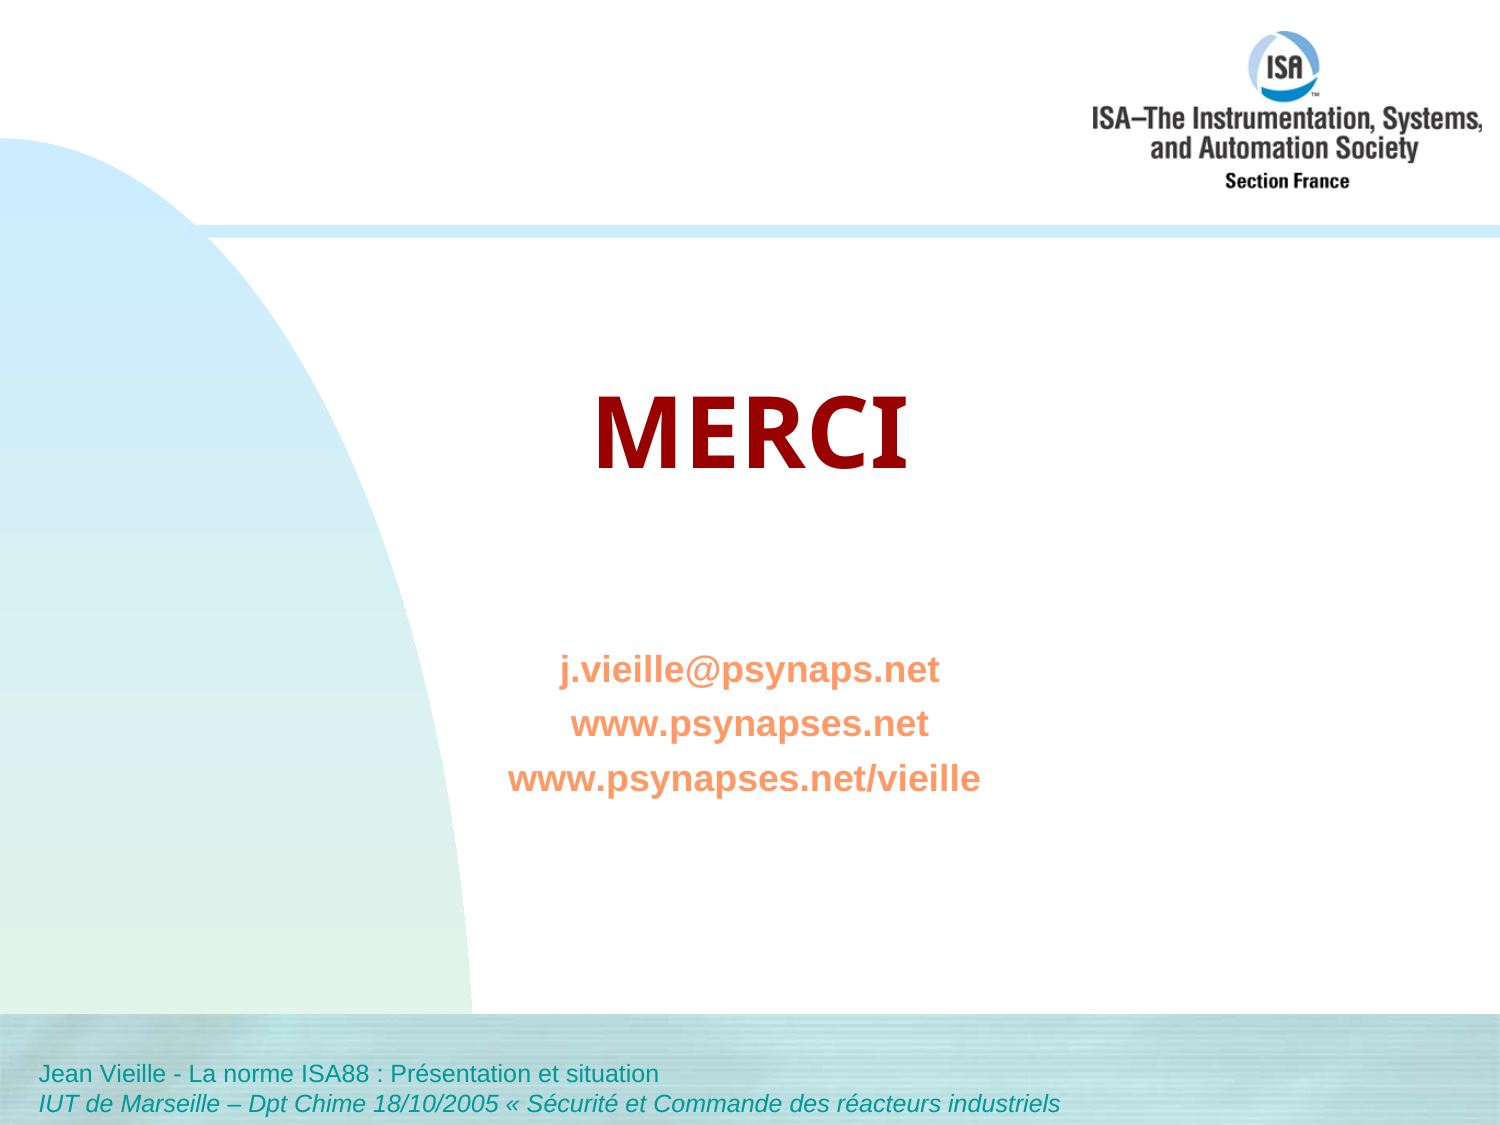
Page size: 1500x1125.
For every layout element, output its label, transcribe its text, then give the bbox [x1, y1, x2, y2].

title MERCI [112, 374, 1388, 563]
picture [0, 1014, 1500, 1125]
subtitle j.vieille@psynaps.net www.psynapses.net www.psynapses.net/vieille [225, 637, 1276, 926]
picture [1092, 31, 1483, 194]
